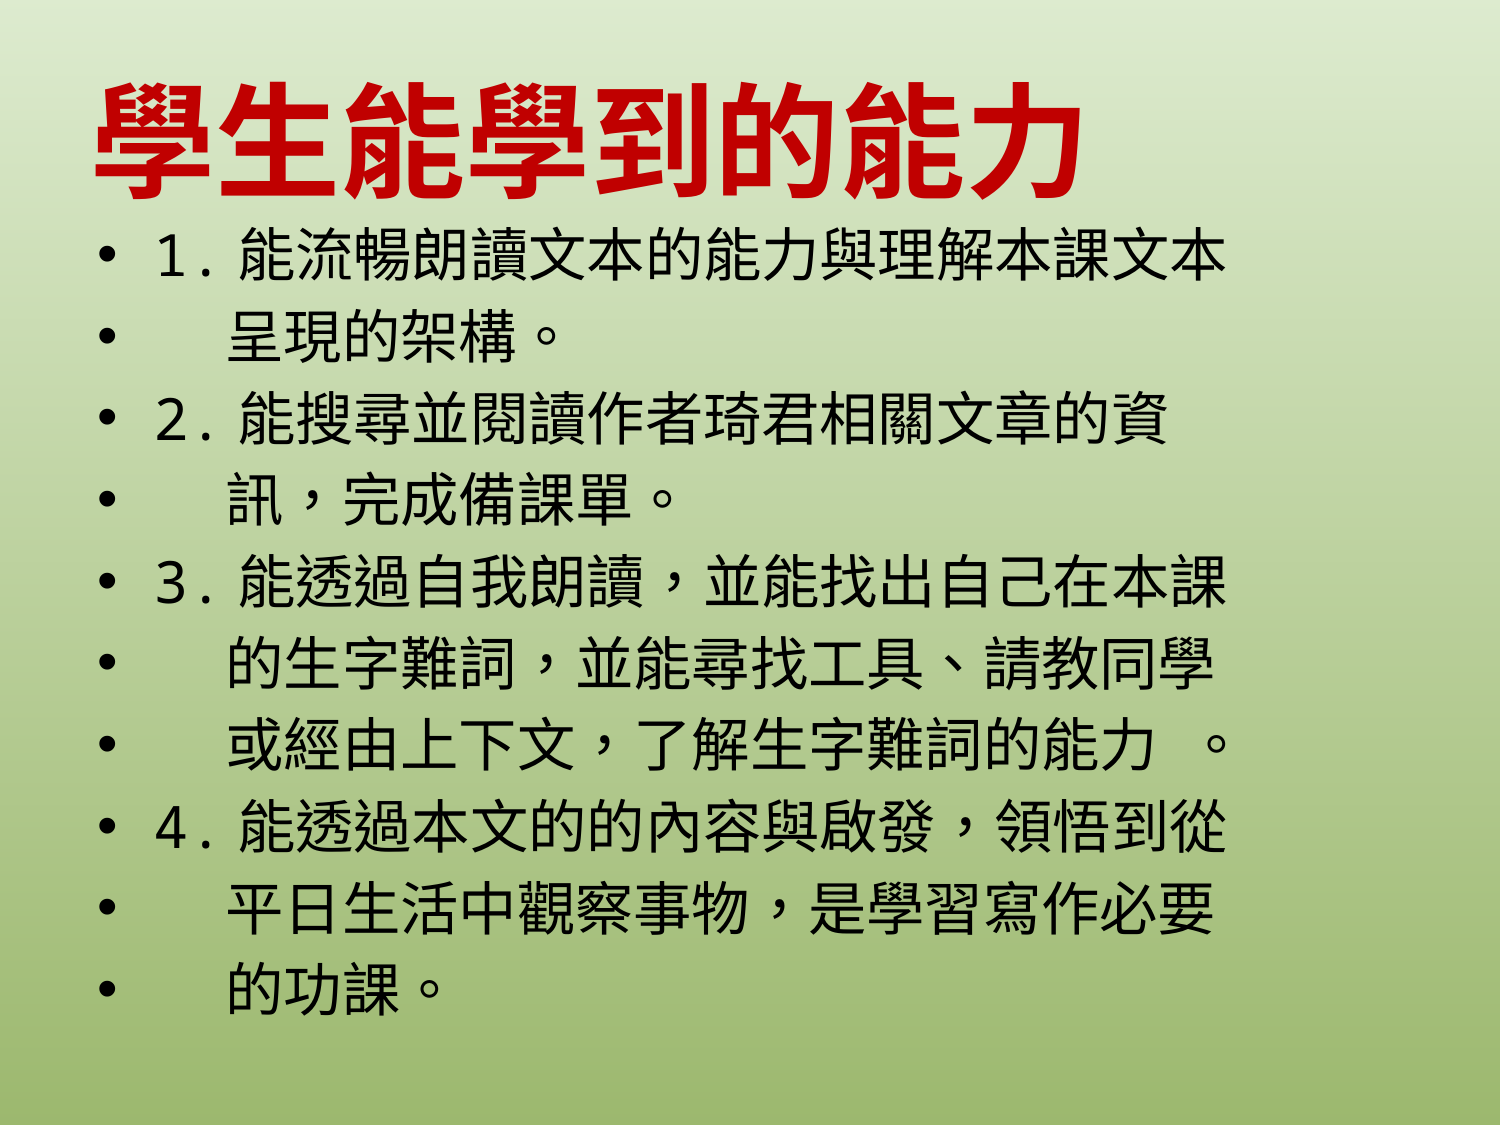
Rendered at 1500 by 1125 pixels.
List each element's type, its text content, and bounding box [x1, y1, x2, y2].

list 1.能流暢朗讀文本的能力與理解本課文本 呈現的架構。 2.能搜尋並閱讀作者琦君相關文章的資 訊，完成備課單。 3.能透過自我朗讀，並能找出自己在本課 的生字難詞，並能尋找工具、請教同學 或經由上下文，了解生字難詞的能力 。 4.能透過本文的的內容與啟發，領悟到從 平日生活中觀察事物，是學習寫作必要 的功課。 [82, 210, 1432, 954]
title 學生能學到的能力 [75, 45, 1425, 233]
